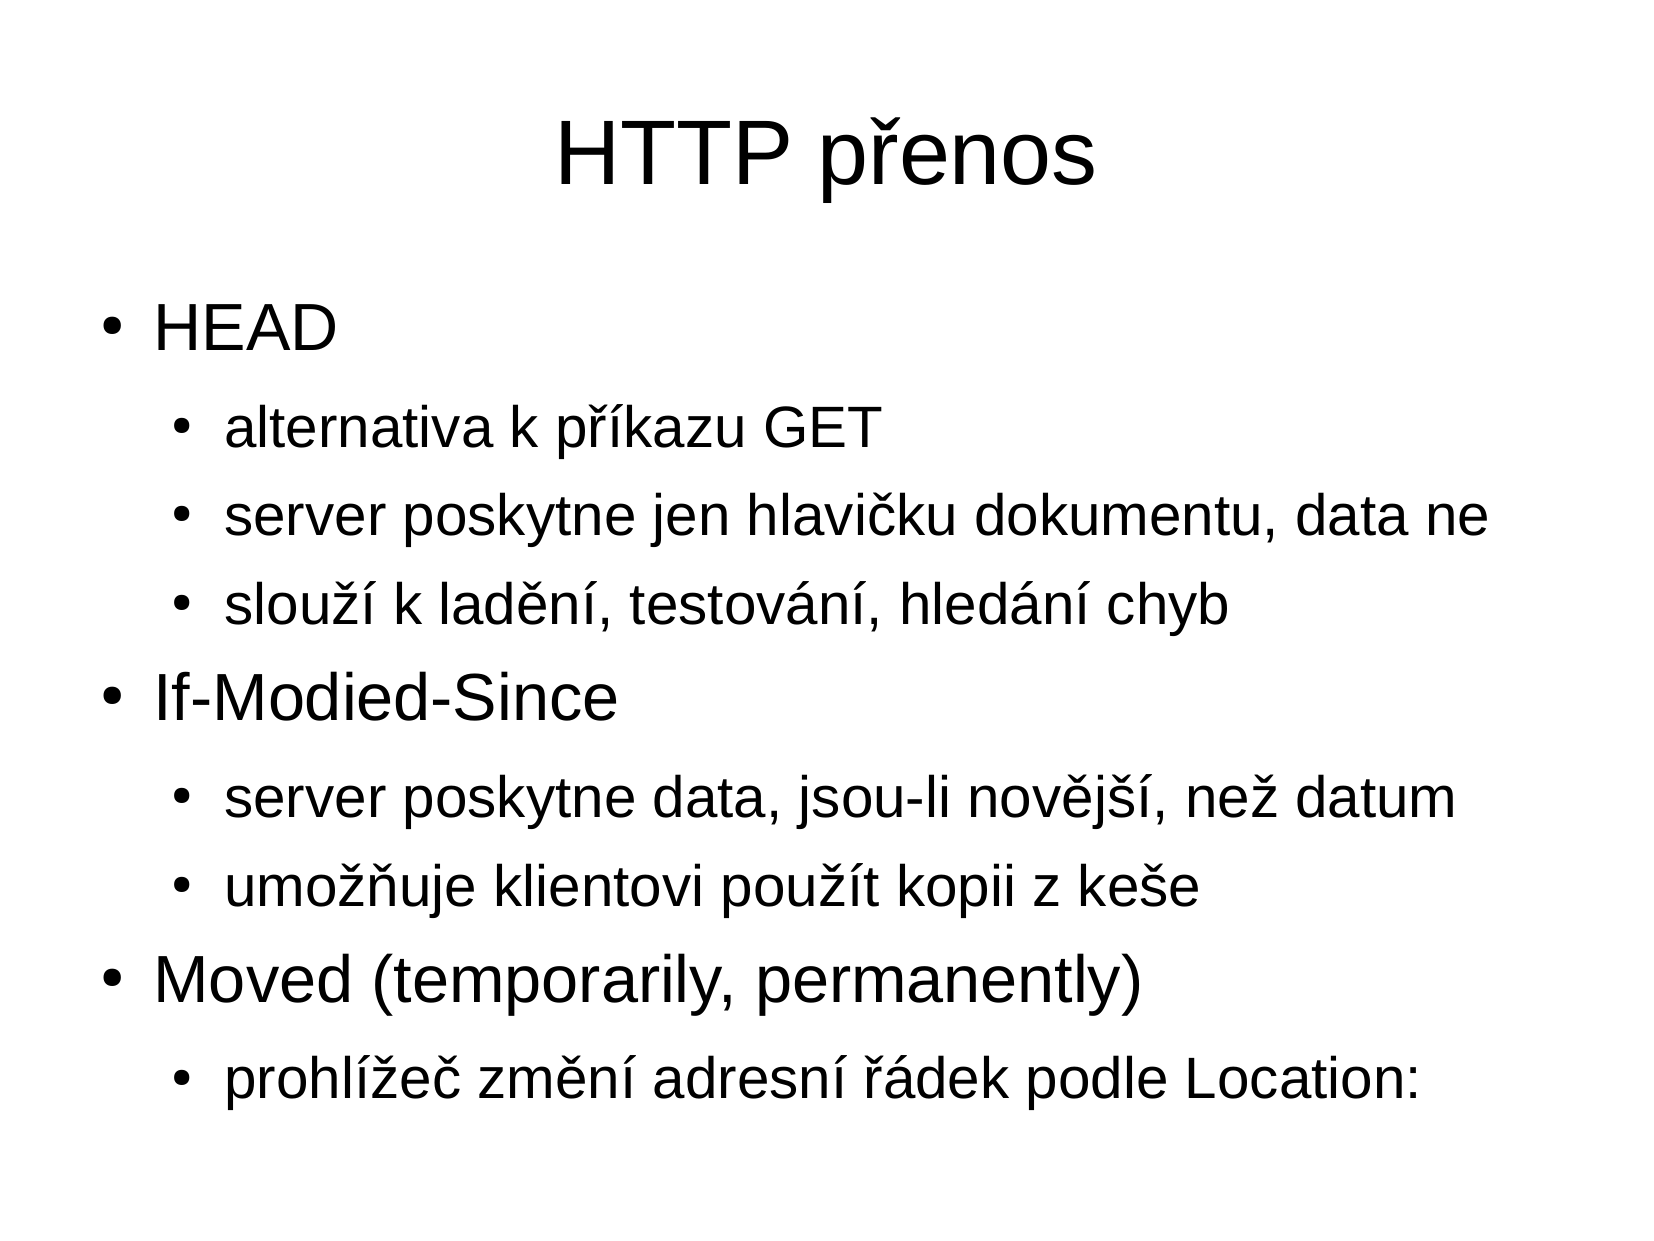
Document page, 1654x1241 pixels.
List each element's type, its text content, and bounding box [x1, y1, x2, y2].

list HEAD alternativa k příkazu GET server poskytne jen hlavičku dokumentu, data ne slouží k ladění, testování, hledání chyb If-Modied-Since server poskytne data, jsou-li novější, než datum umožňuje klientovi použít kopii z keše Moved (temporarily, permanently) prohlížeč změní adresní řádek podle Location: [82, 290, 1571, 1112]
title HTTP přenos [82, 49, 1571, 257]
